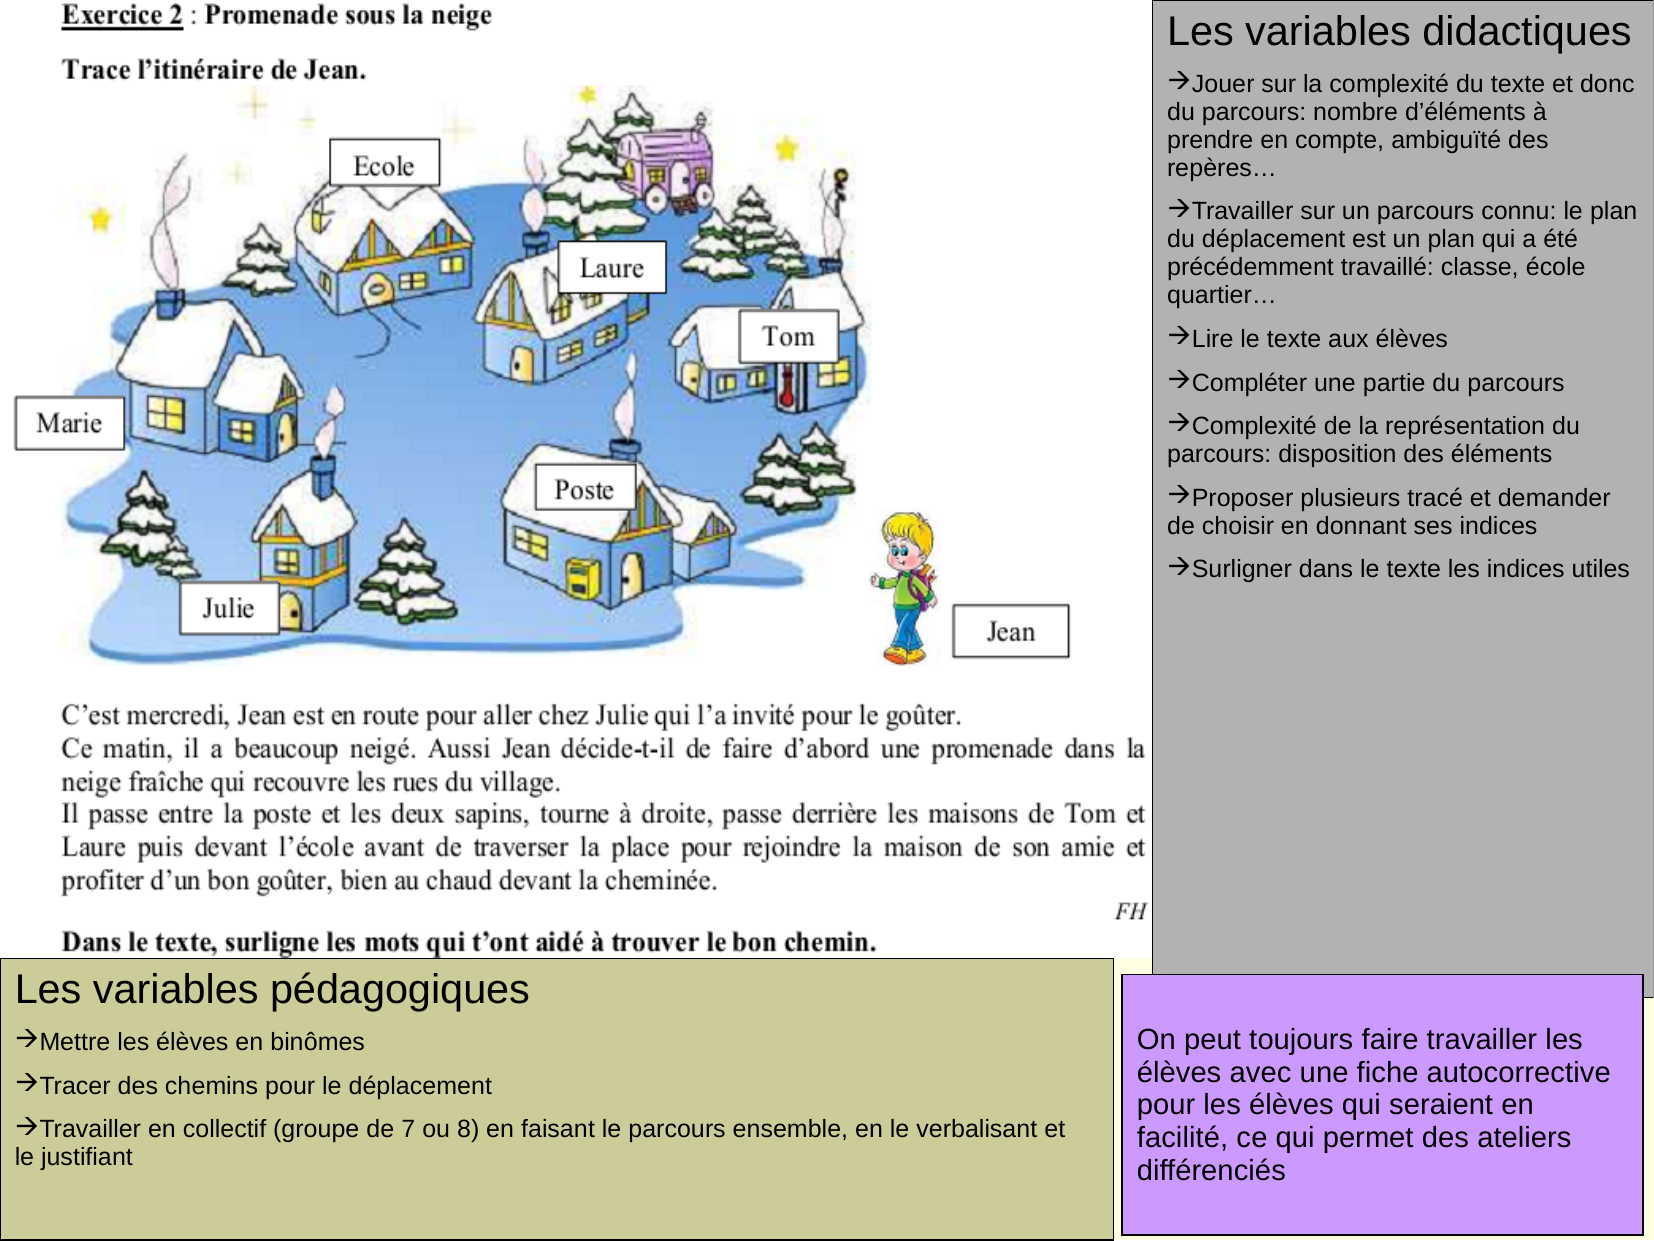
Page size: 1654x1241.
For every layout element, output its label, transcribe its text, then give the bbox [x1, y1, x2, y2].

text_box On peut toujours faire travailler les élèves avec une fiche autocorrective pour les élèves qui seraient en facilité, ce qui permet des ateliers différenciés [1122, 974, 1643, 1235]
text_box Les variables pédagogiques Mettre les élèves en binômes Tracer des chemins pour le déplacement Travailler en collectif (groupe de 7 ou 8) en faisant le parcours ensemble, en le verbalisant et le justifiant [0, 958, 1101, 1179]
text_box [1152, 678, 1654, 998]
text_box Les variables didactiques Jouer sur la complexité du texte et donc du parcours: nombre d’éléments à prendre en compte, ambiguïté des repères… Travailler sur un parcours connu: le plan du déplacement est un plan qui a été précédemment travaillé: classe, école quartier… Lire le texte aux élèves Compléter une partie du parcours Complexité de la représentation du parcours: disposition des éléments Proposer plusieurs tracé et demander de choisir en donnant ses indices Surligner dans le texte les indices utiles [1152, 0, 1654, 678]
text_box [0, 958, 1114, 1241]
picture [0, 0, 1152, 958]
